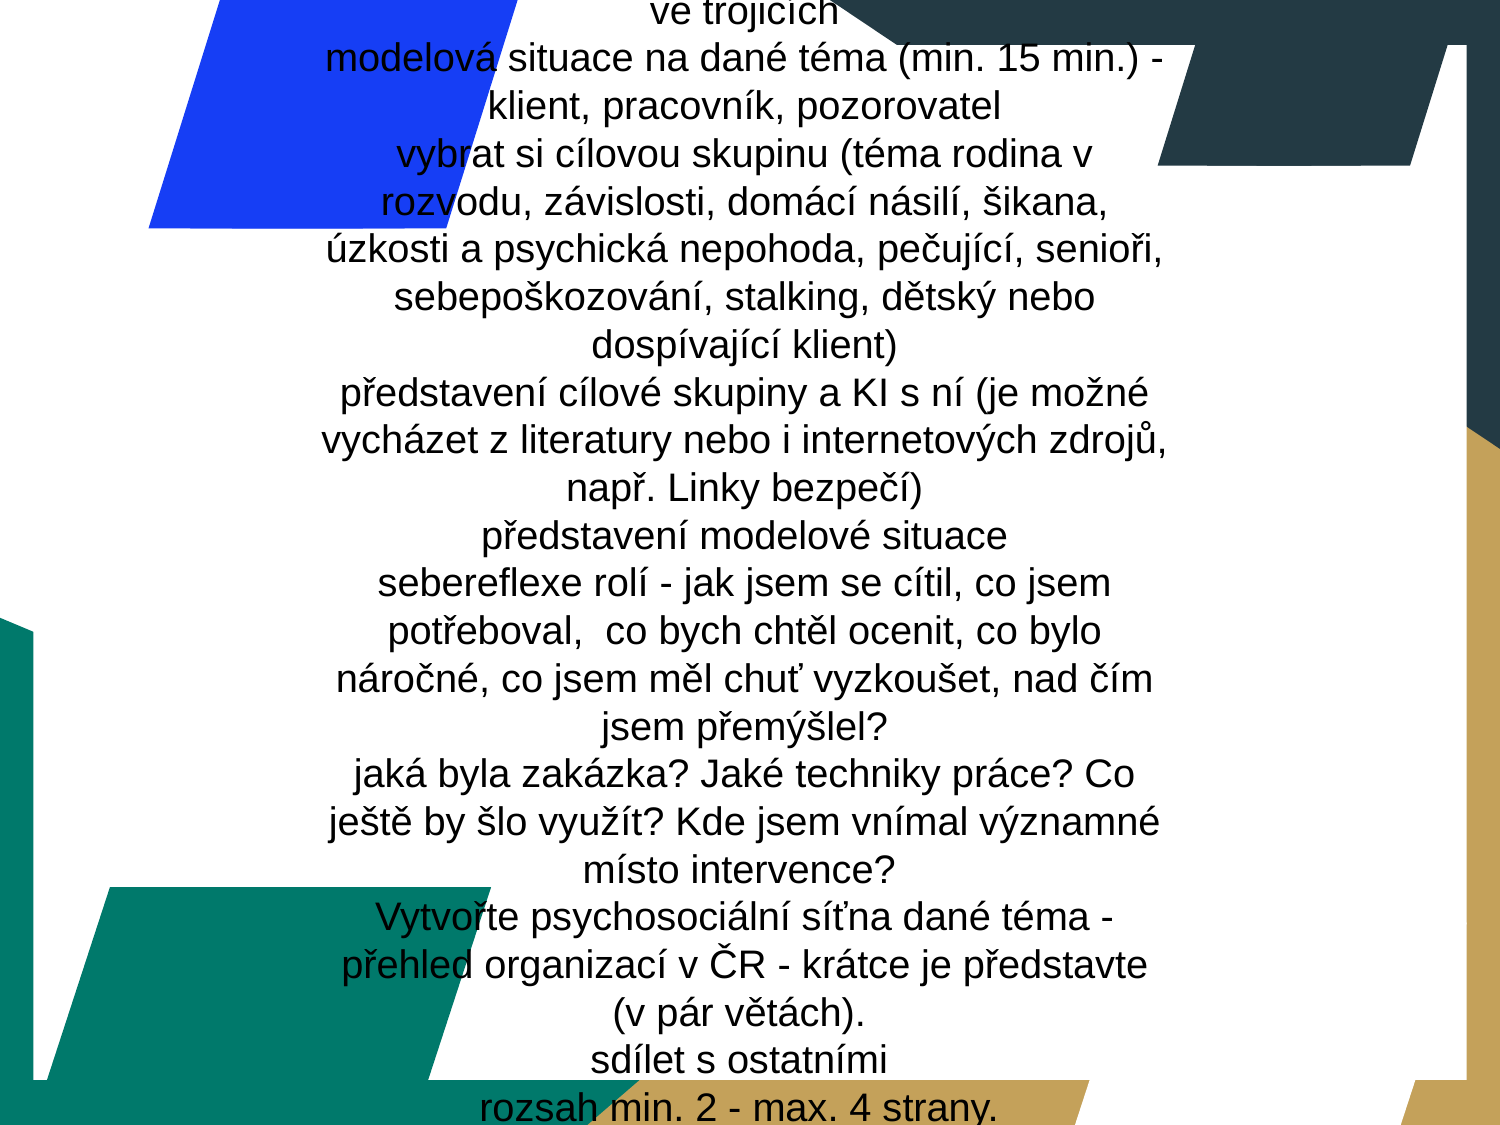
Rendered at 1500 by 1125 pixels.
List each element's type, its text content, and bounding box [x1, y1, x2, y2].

subtitle [319, 800, 1200, 915]
title Závěrečná práce ve trojicích modelová situace na dané téma (min. 15 min.) - klient, pracovník, pozorovatel vybrat si cílovou skupinu (téma rodina v rozvodu, závislosti, domácí násilí, šikana, úzkosti a psychická nepohoda, pečující, senioři, sebepoškozování, stalking, dětský nebo dospívající klient) představení cílové skupiny a KI s ní (je možné vycházet z literatury nebo i internetových zdrojů, např. Linky bezpečí) představení modelové situace sebereflexe rolí - jak jsem se cítil, co jsem potřeboval, co bych chtěl ocenit, co bylo náročné, co jsem měl chuť vyzkoušet, nad čím jsem přemýšlel? jaká byla zakázka? Jaké techniky práce? Co ještě by šlo využít? Kde jsem vnímal významné místo intervence? Vytvořte psychosociální síťna dané téma - přehled organizací v ČR - krátce je představte (v pár větách). sdílet s ostatními rozsah min. 2 - max. 4 strany. [304, 398, 1185, 716]
